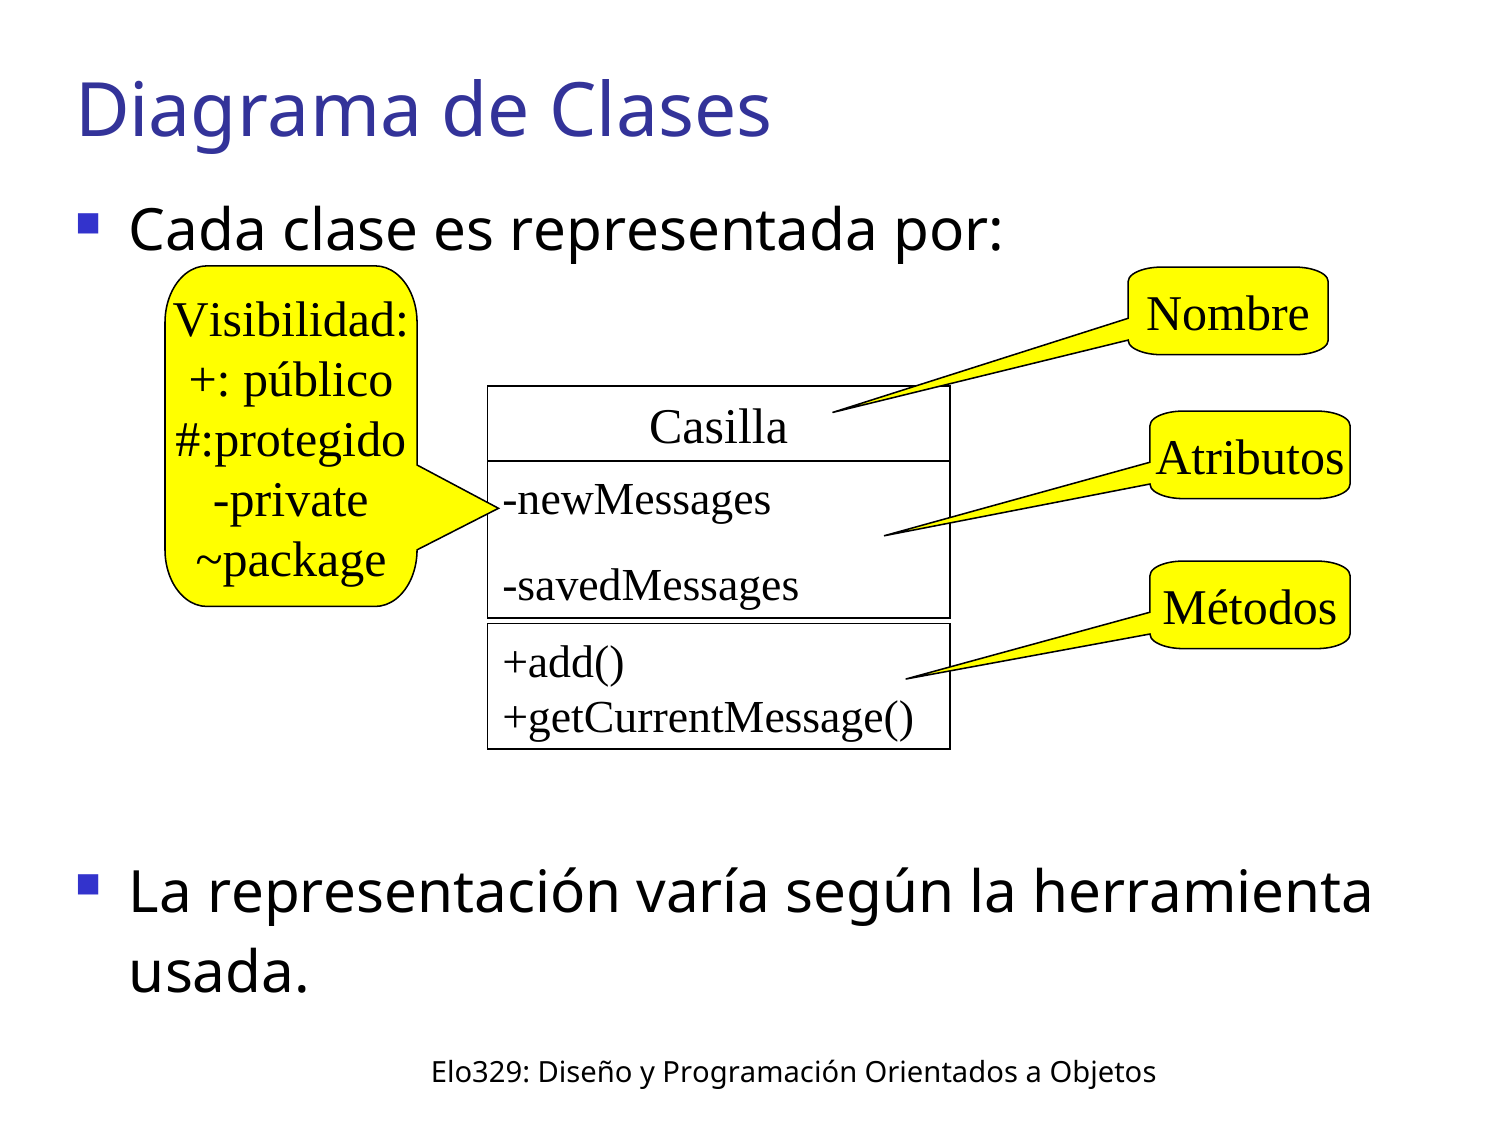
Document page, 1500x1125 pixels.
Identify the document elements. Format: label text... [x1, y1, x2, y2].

text_box Métodos [905, 561, 1351, 680]
text_box Nombre [832, 267, 1329, 413]
text_box Visibilidad: +: público #:protegido -private ~package [165, 265, 499, 607]
title Diagrama de Clases [75, 25, 1449, 188]
text_box -newMessages -savedMessages [487, 461, 951, 618]
list Cada clase es representada por: La representación varía según la herramienta usada. [75, 187, 1446, 1051]
text_box +add()‏ +getCurrentMessage()‏ [487, 623, 951, 749]
text_box Casilla [487, 386, 951, 461]
text_box Atributos [883, 411, 1351, 536]
